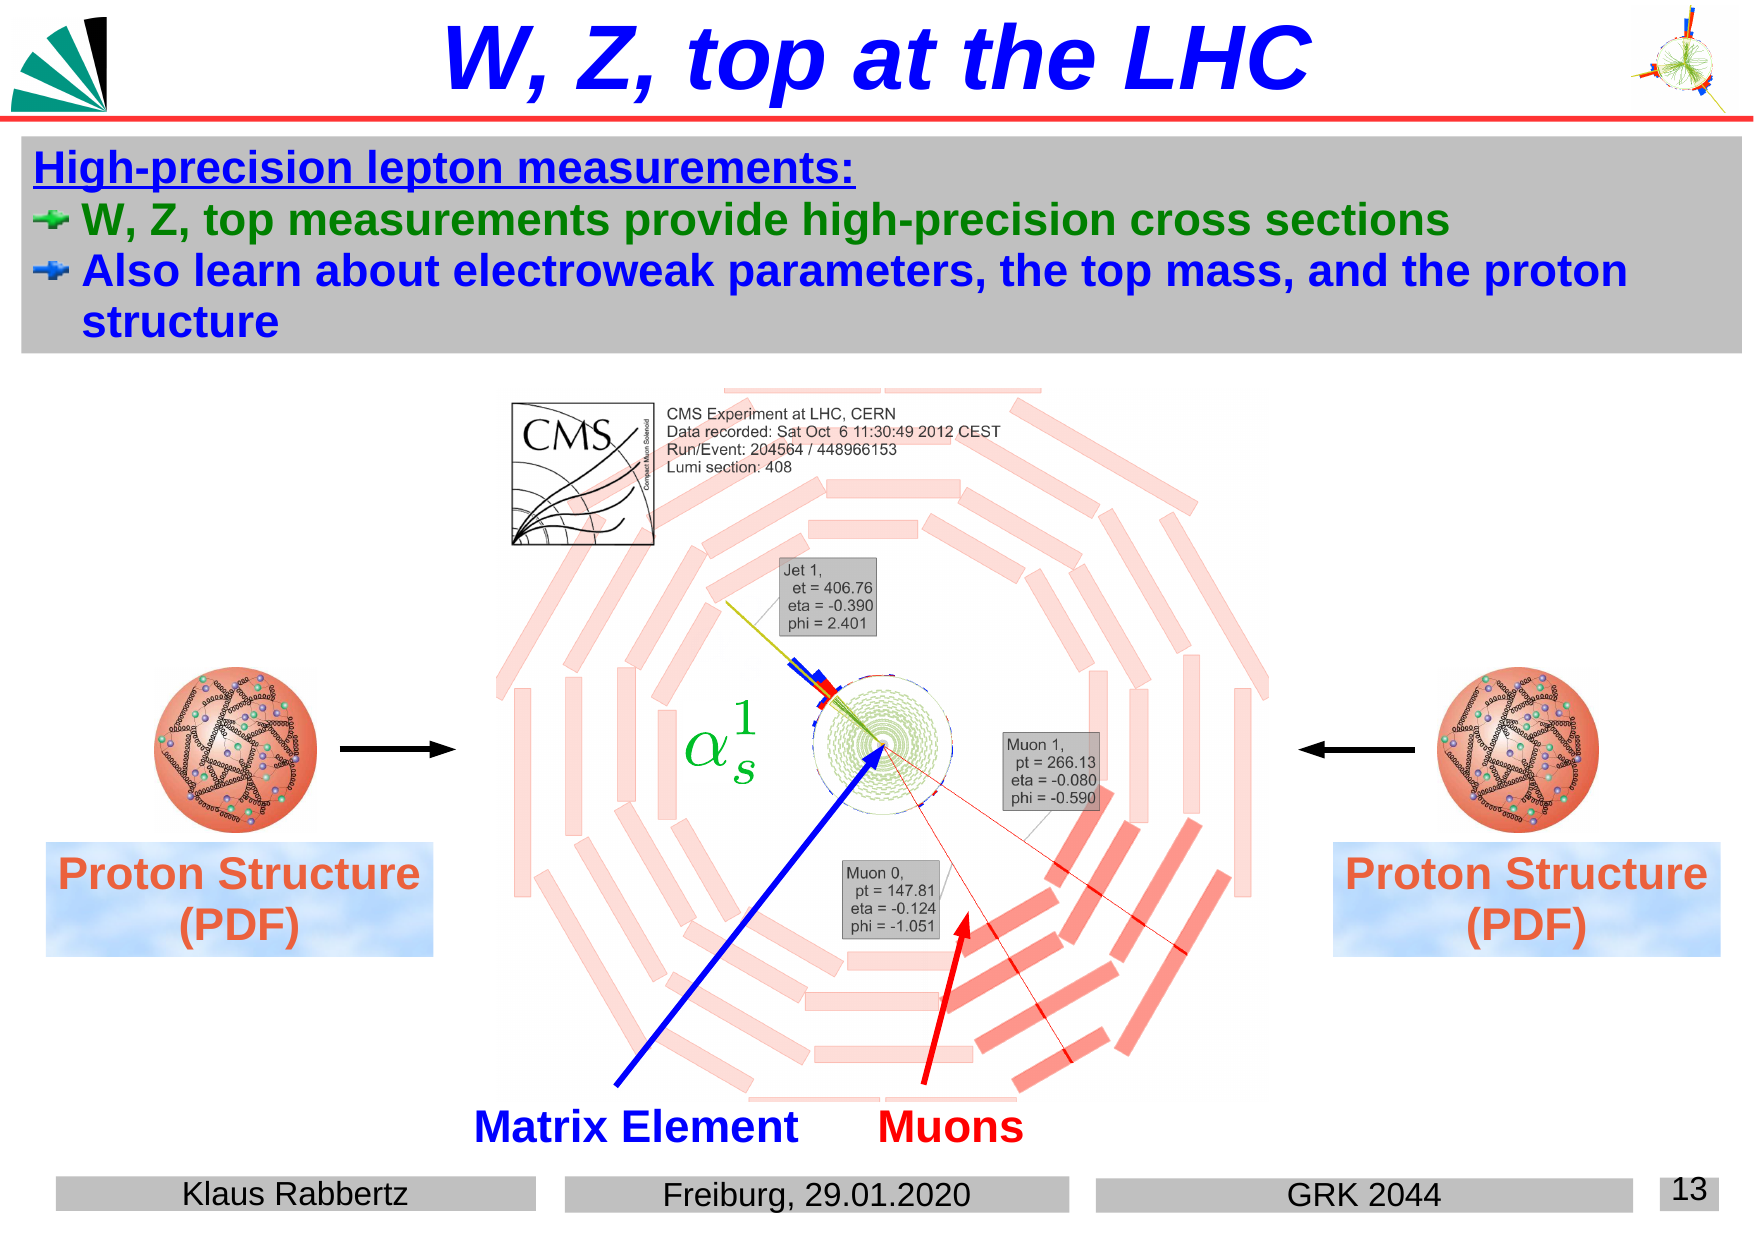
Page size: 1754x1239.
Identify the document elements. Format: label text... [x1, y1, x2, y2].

text_box Proton Structure (PDF) [45, 842, 434, 957]
text_box Muons [865, 1095, 1075, 1159]
picture [11, 17, 107, 113]
picture [154, 667, 317, 833]
text_box High-precision lepton measurements: W, Z, top measurements provide high-precision cross sections Also learn about electroweak parameters, the top mass, and the proton structure [21, 136, 1742, 354]
text_box Matrix Element [461, 1094, 812, 1159]
picture [496, 388, 1269, 1102]
picture [1437, 667, 1599, 833]
title W, Z, top at the LHC [129, 0, 1545, 114]
text_box Proton Structure (PDF) [1333, 842, 1721, 957]
picture [1631, 5, 1739, 113]
